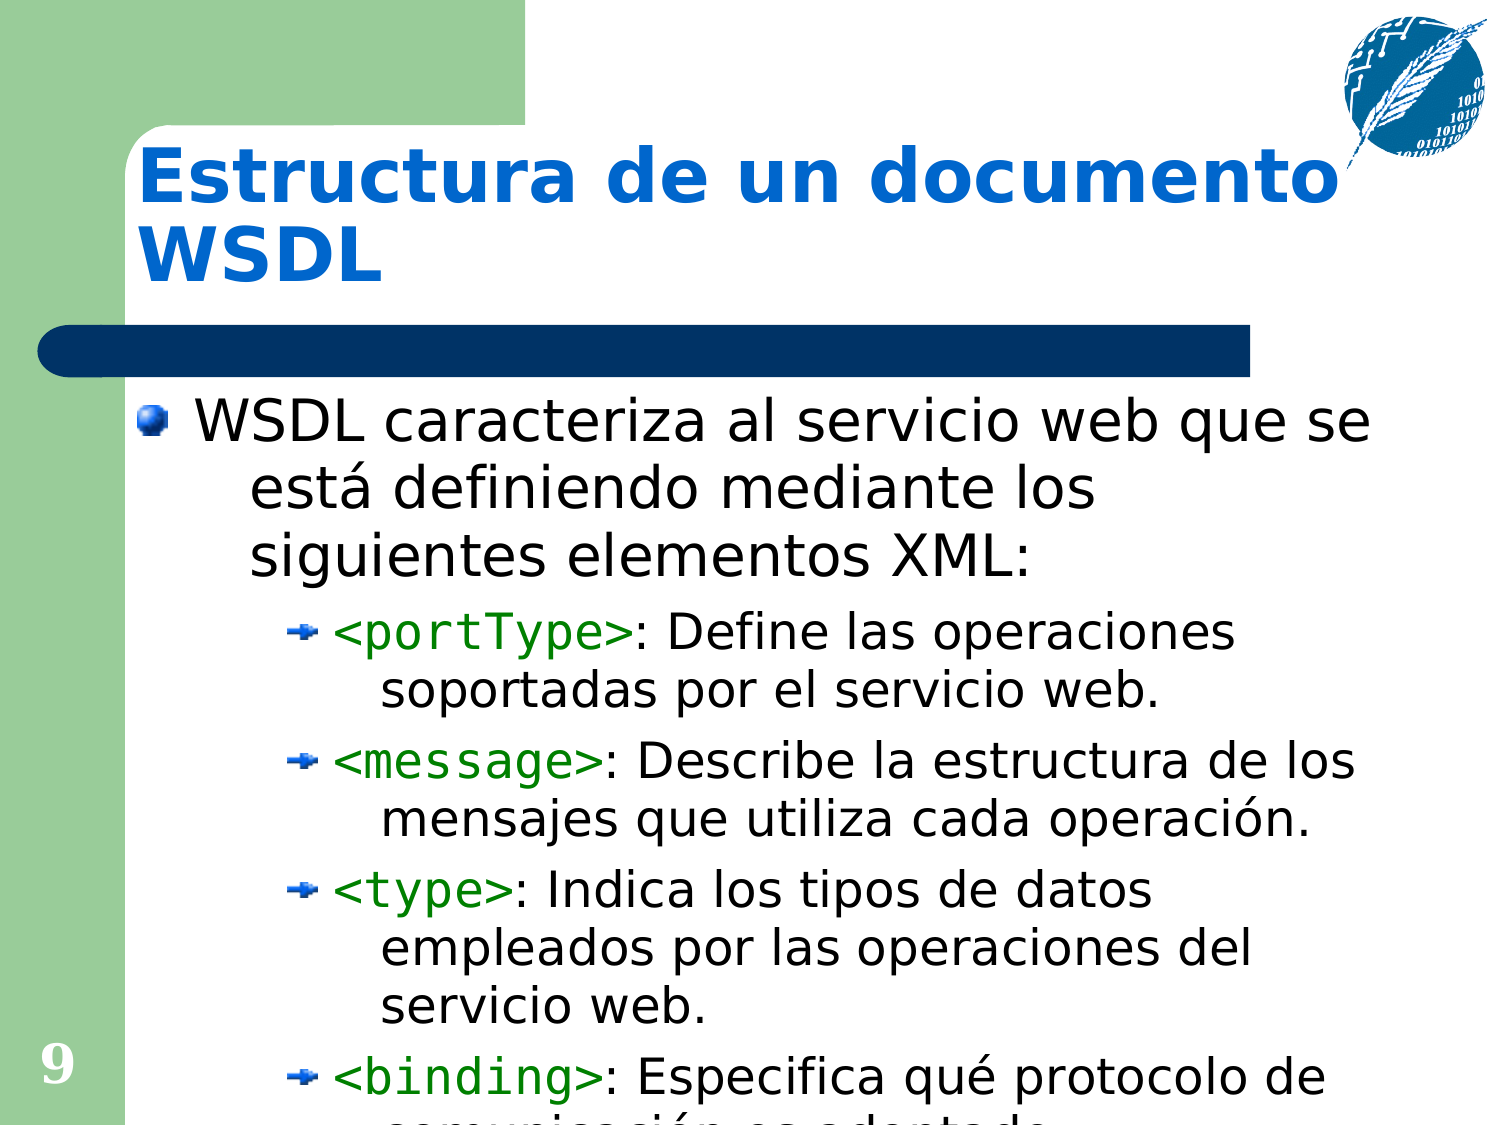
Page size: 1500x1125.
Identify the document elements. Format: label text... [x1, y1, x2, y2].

title Estructura de un documento WSDL [136, 135, 1413, 302]
list WSDL caracteriza al servicio web que se está definiendo mediante los siguientes elementos XML: <portType>: Define las operaciones soportadas por el servicio web. <message>: Describe la estructura de los mensajes que utiliza cada operación. <type>: Indica los tipos de datos empleados por las operaciones del servicio web. <binding>: Especifica qué protocolo de comunicación es adoptado. [137, 387, 1400, 1107]
picture [1427, 138, 1431, 148]
picture [1341, 15, 1487, 172]
picture [1436, 127, 1450, 136]
picture [1433, 139, 1440, 147]
picture [1416, 140, 1425, 149]
